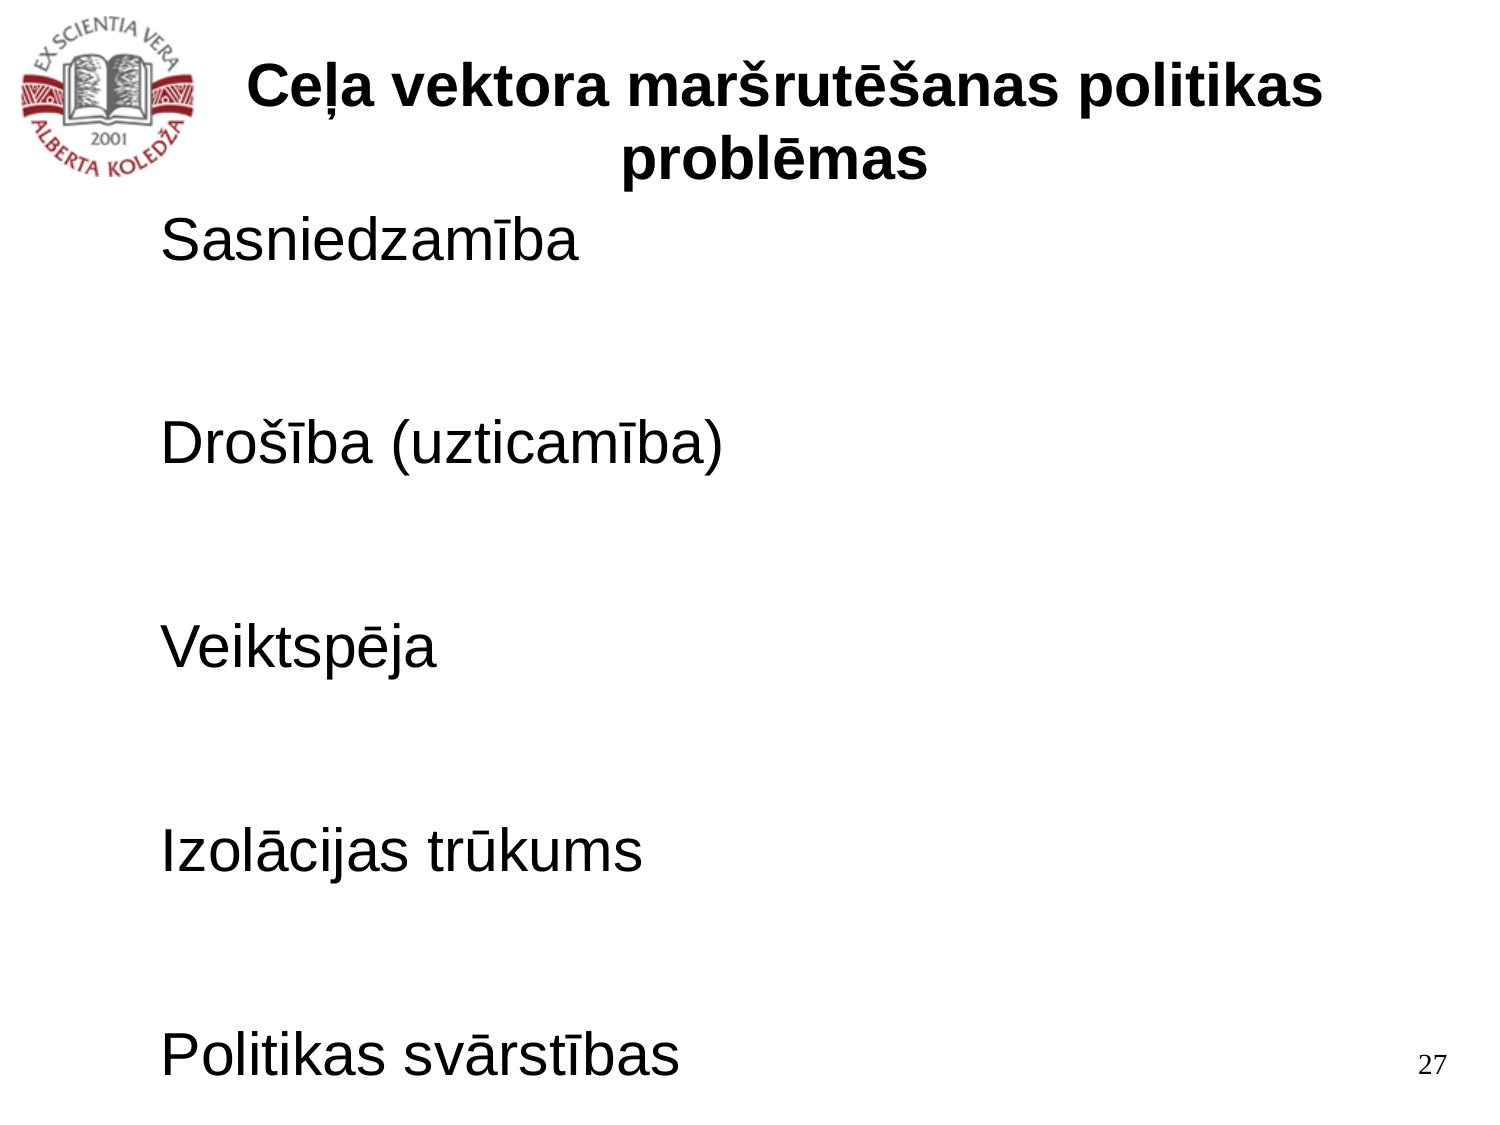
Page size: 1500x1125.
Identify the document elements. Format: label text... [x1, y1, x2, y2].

list Sasniedzamība Drošība (uzticamība) Veiktspēja Izolācijas trūkums Politikas svārstības [74, 200, 1463, 1101]
picture [21, 16, 194, 177]
title Ceļa vektora maršrutēšanas politikas problēmas [49, 37, 1500, 200]
